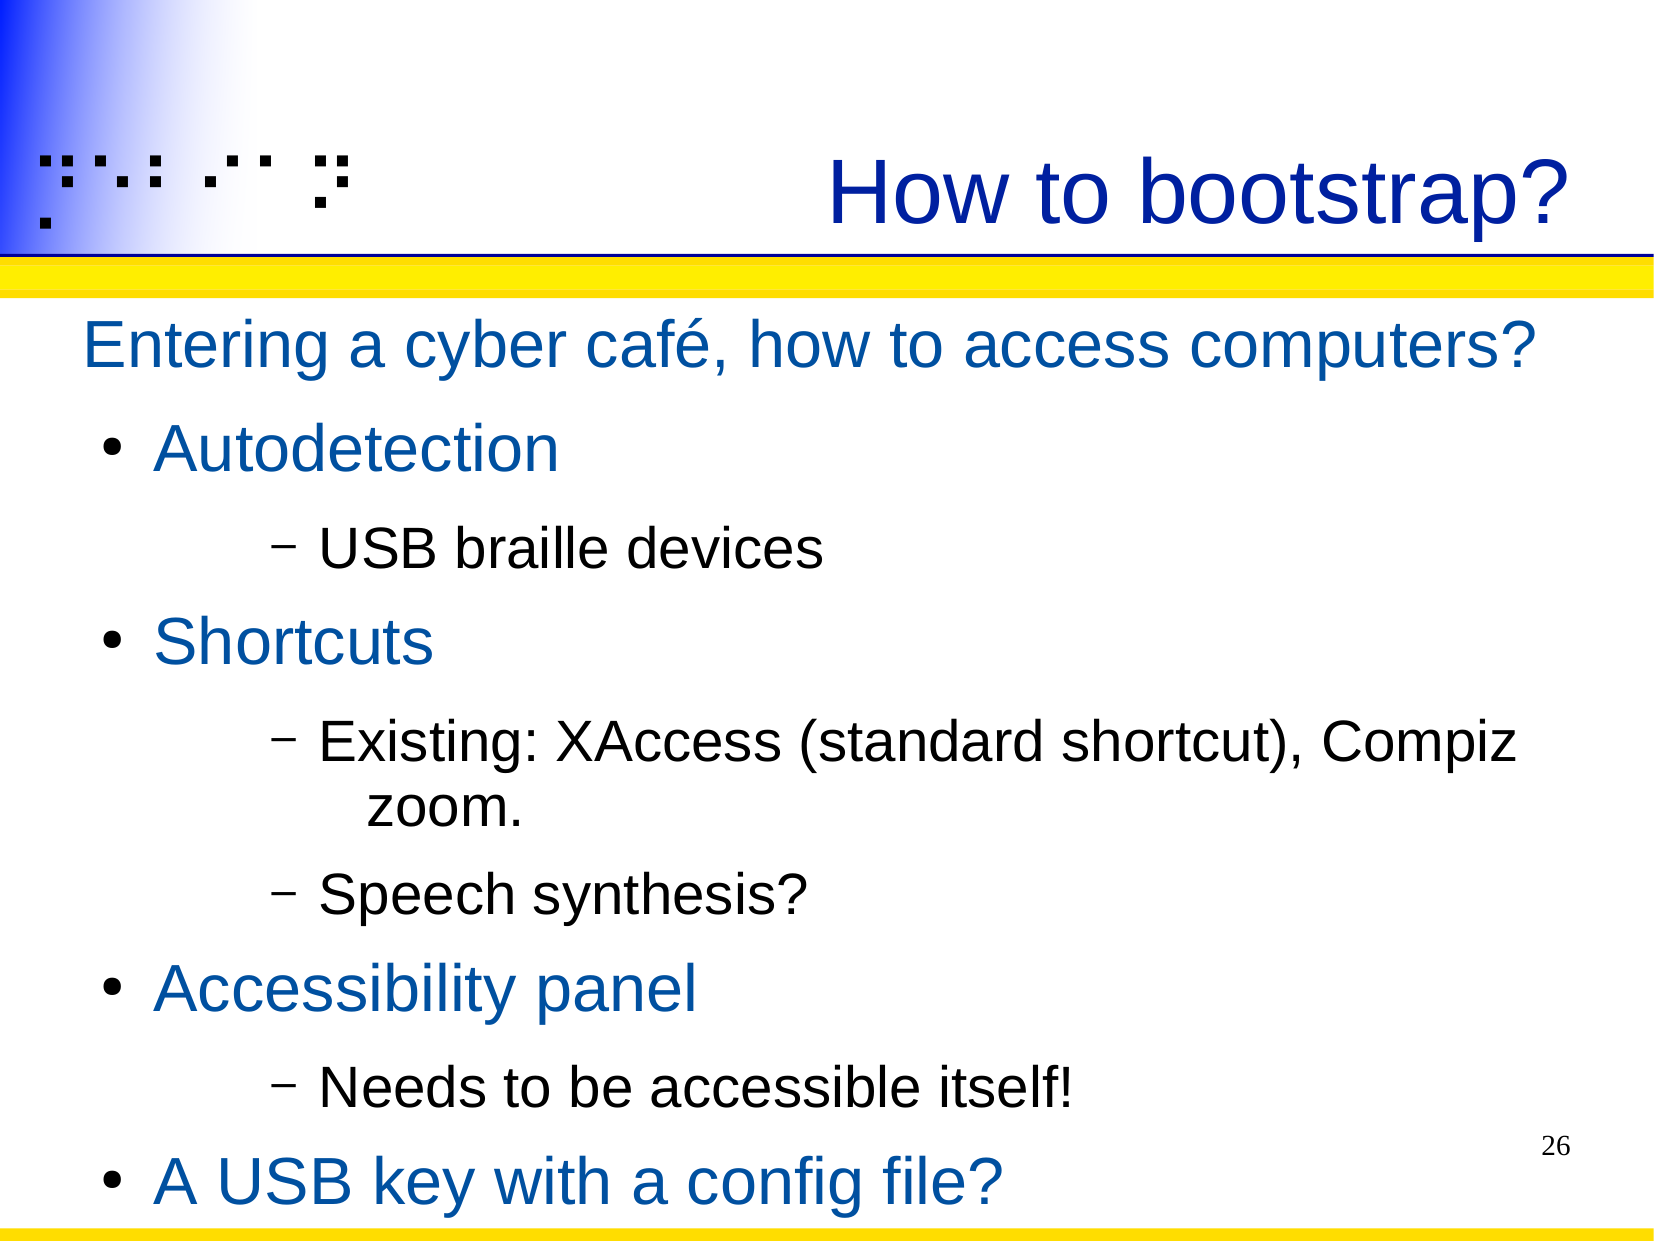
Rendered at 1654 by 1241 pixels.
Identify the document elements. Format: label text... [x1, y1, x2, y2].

list Entering a cyber café, how to access computers? Autodetection USB braille devices Shortcuts Existing: XAccess (standard shortcut), Compiz zoom. Speech synthesis? Accessibility panel Needs to be accessible itself! A USB key with a config file? [82, 307, 1571, 1219]
title How to bootstrap? [372, 126, 1571, 257]
